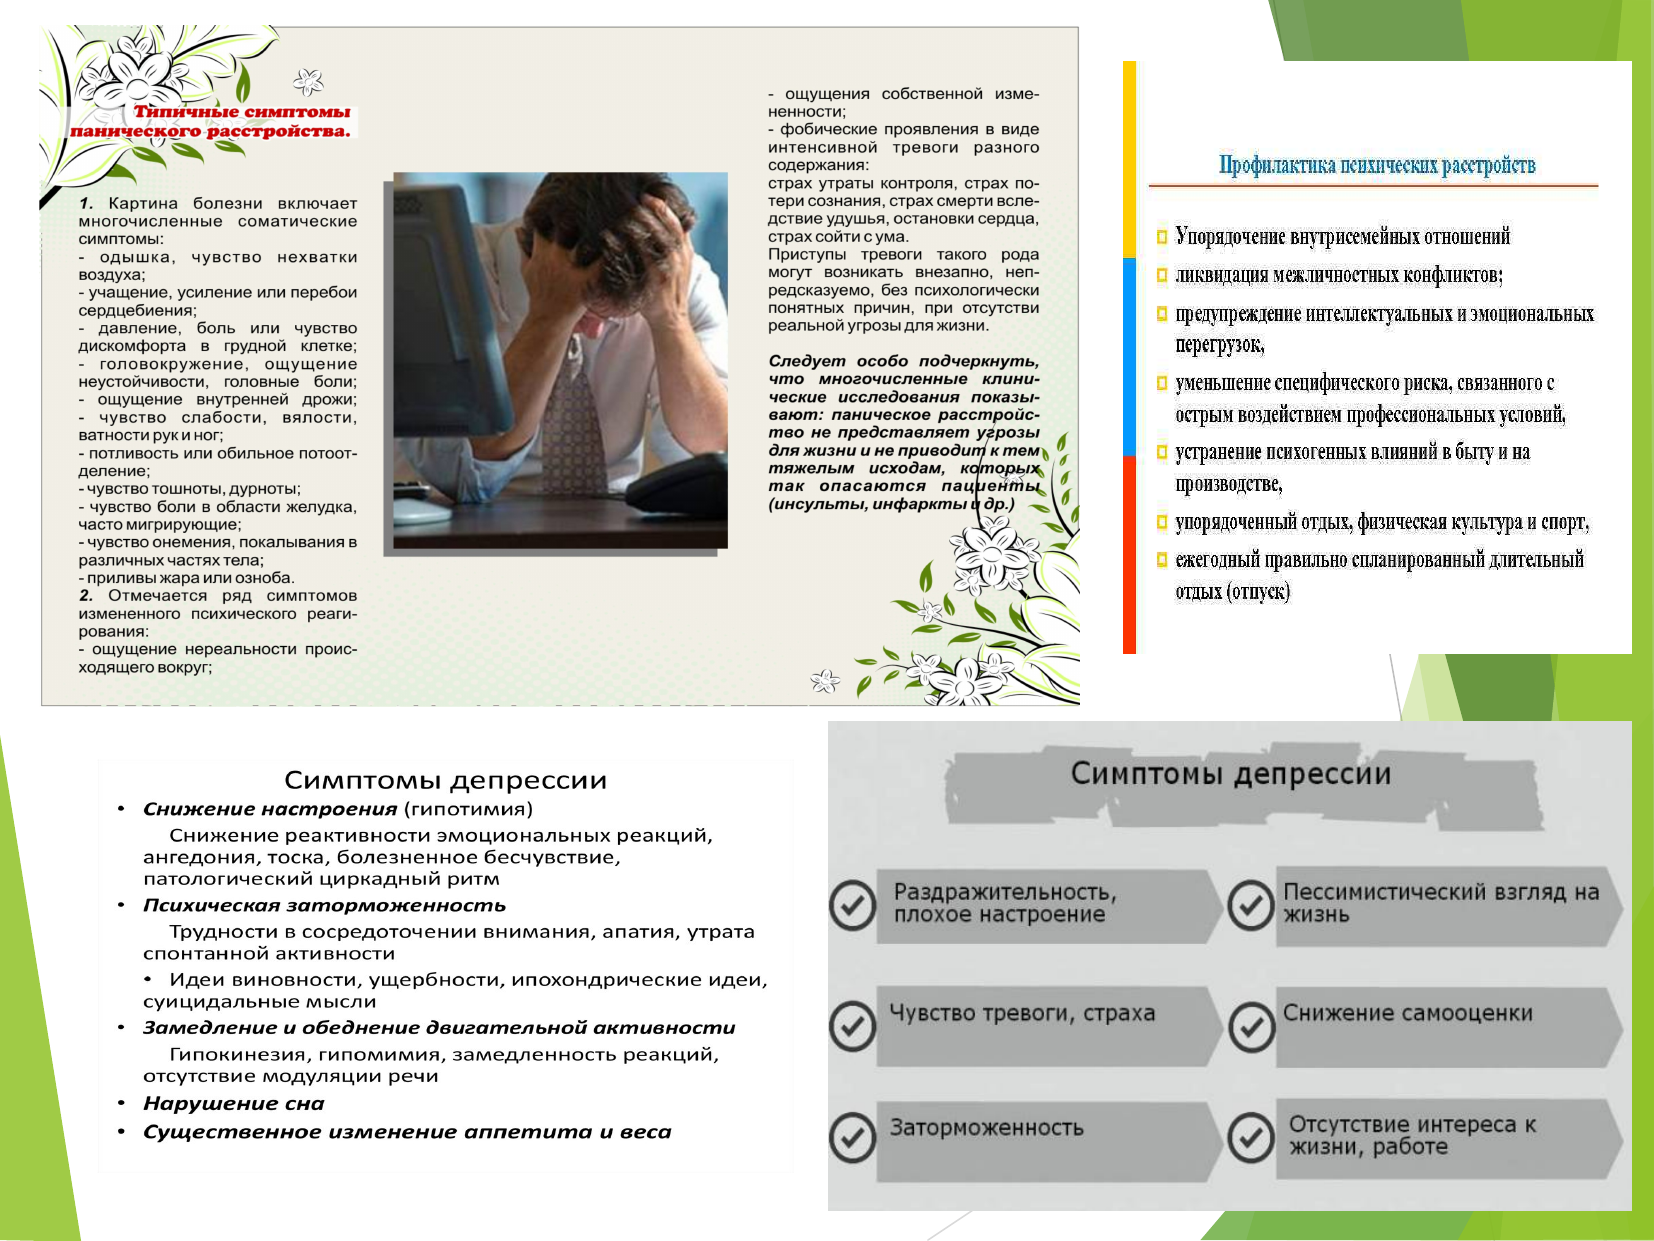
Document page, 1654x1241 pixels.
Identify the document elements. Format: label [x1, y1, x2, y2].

picture [828, 721, 1632, 1211]
picture [97, 759, 794, 1173]
picture [39, 25, 1080, 707]
picture [1123, 61, 1632, 654]
